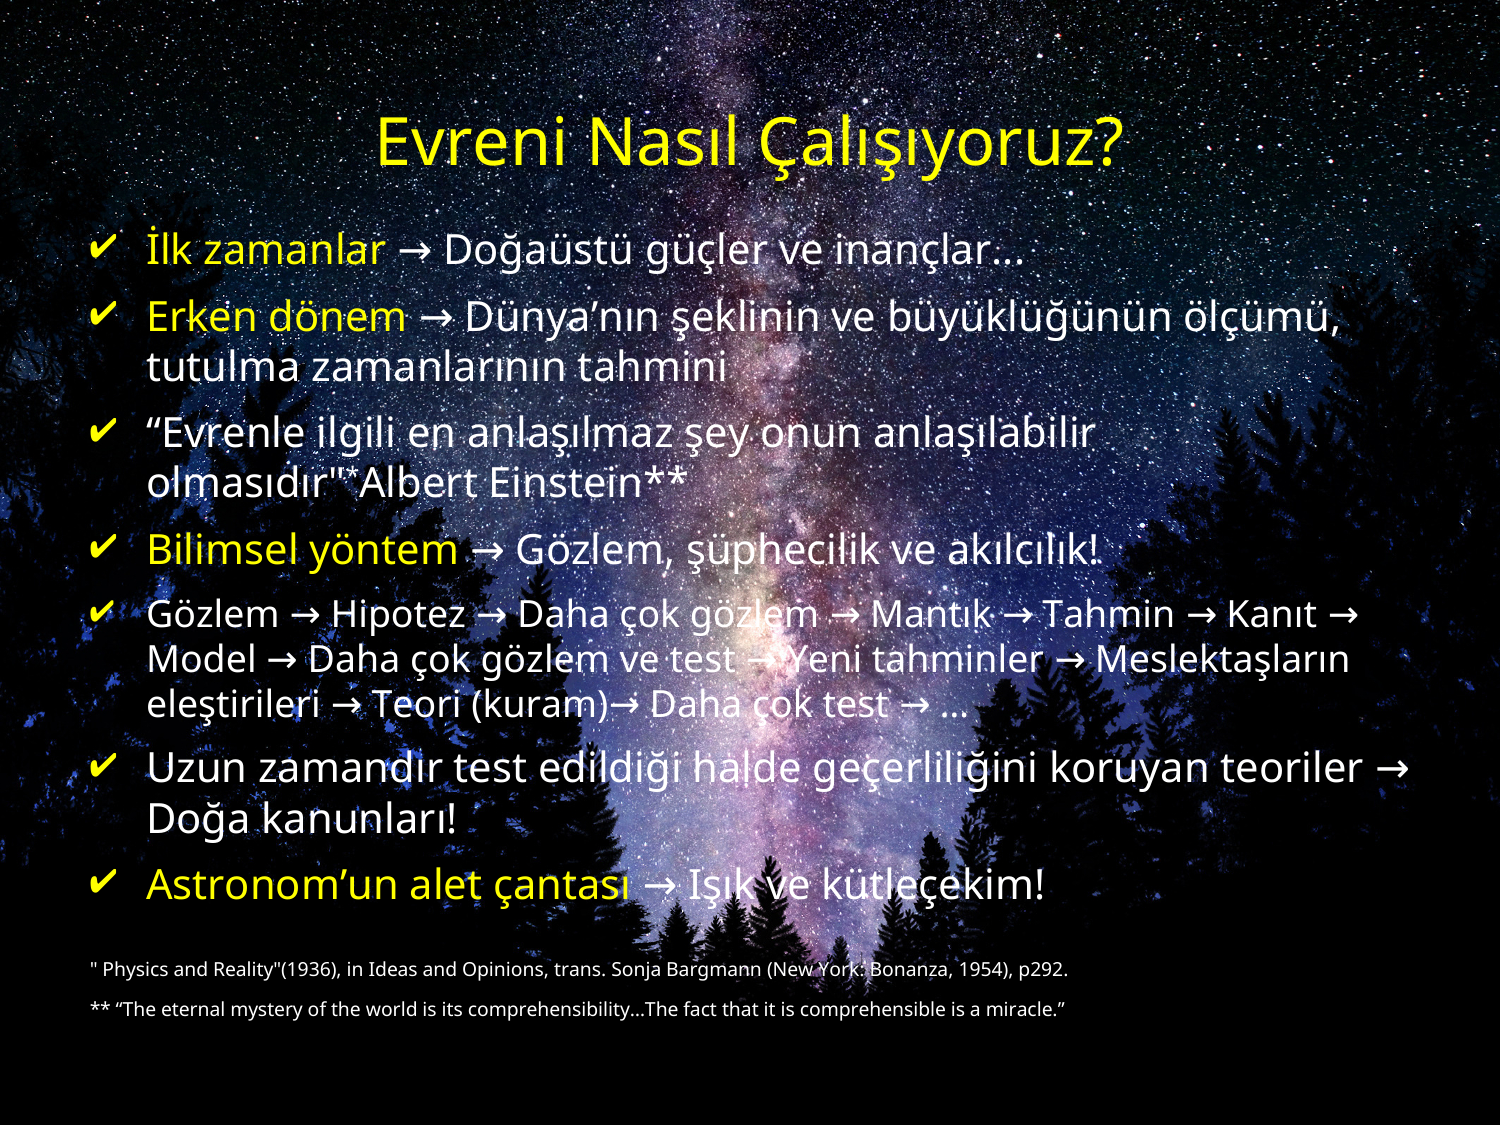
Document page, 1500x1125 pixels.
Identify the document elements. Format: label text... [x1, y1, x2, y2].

text_box " Physics and Reality"(1936), in Ideas and Opinions, trans. Sonja Bargmann (New York: Bonanza, 1954), p292. ** “The eternal mystery of the world is its comprehensibility…The fact that it is comprehensible is a miracle.” [75, 946, 1411, 1042]
list İlk zamanlar → Doğaüstü güçler ve inançlar... Erken dönem → Dünya’nın şeklinin ve büyüklüğünün ölçümü, tutulma zamanlarının tahmini “Evrenle ilgili en anlaşılmaz şey onun anlaşılabilir olmasıdır"*Albert Einstein** Bilimsel yöntem → Gözlem, şüphecilik ve akılcılık! Gözlem → Hipotez → Daha çok gözlem → Mantık → Tahmin → Kanıt → Model → Daha çok gözlem ve test → Yeni tahminler → Meslektaşların eleştirileri → Teori (kuram)→ Daha çok test → … Uzun zamandır test edildiği halde geçerliliğini koruyan teoriler → Doğa kanunları! Astronom’un alet çantası → Işık ve kütleçekim! [75, 215, 1426, 916]
picture [0, 0, 1500, 1125]
title Evreni Nasıl Çalışıyoruz? [75, 45, 1426, 215]
